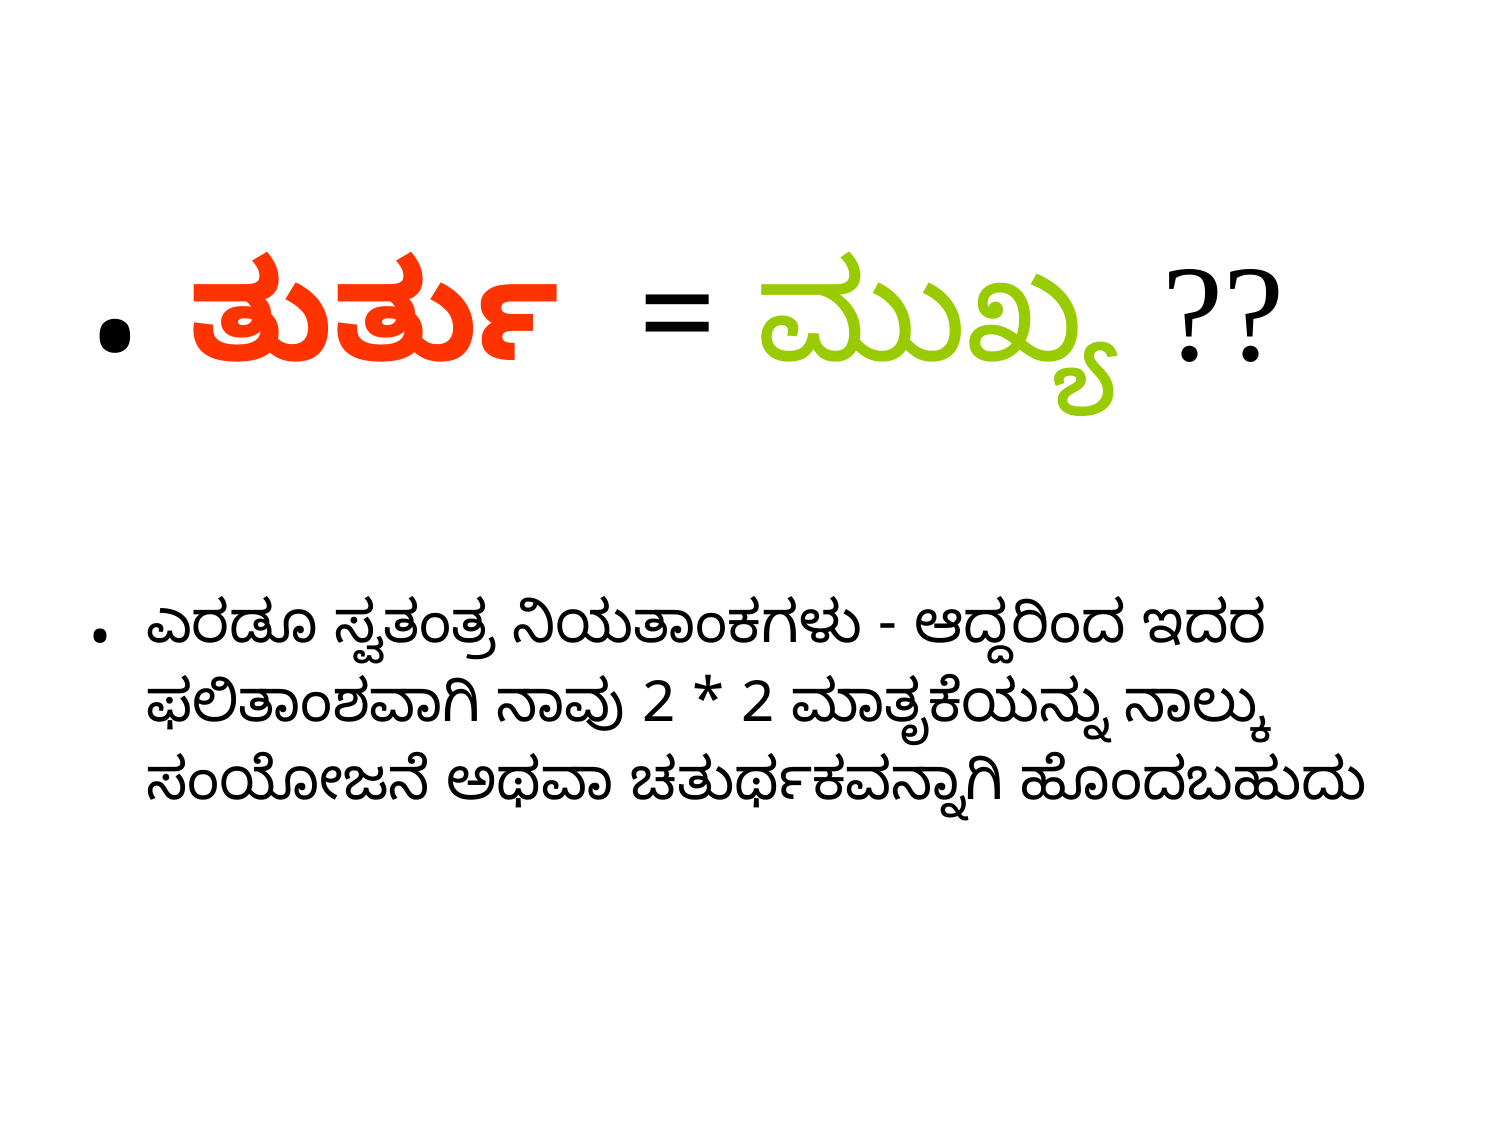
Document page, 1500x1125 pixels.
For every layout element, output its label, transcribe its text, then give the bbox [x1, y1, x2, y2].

list ತುರ್ತು = ಮುಖ್ಯ ?? ಎರಡೂ ಸ್ವತಂತ್ರ ನಿಯತಾಂಕಗಳು - ಆದ್ದರಿಂದ ಇದರ ಫಲಿತಾಂಶವಾಗಿ ನಾವು 2 * 2 ಮಾತೃಕೆಯನ್ನು ನಾಲ್ಕು ಸಂಯೋಜನೆ ಅಥವಾ ಚತುರ್ಥಕವನ್ನಾಗಿ ಹೊಂದಬಹುದು [75, 224, 1426, 1005]
